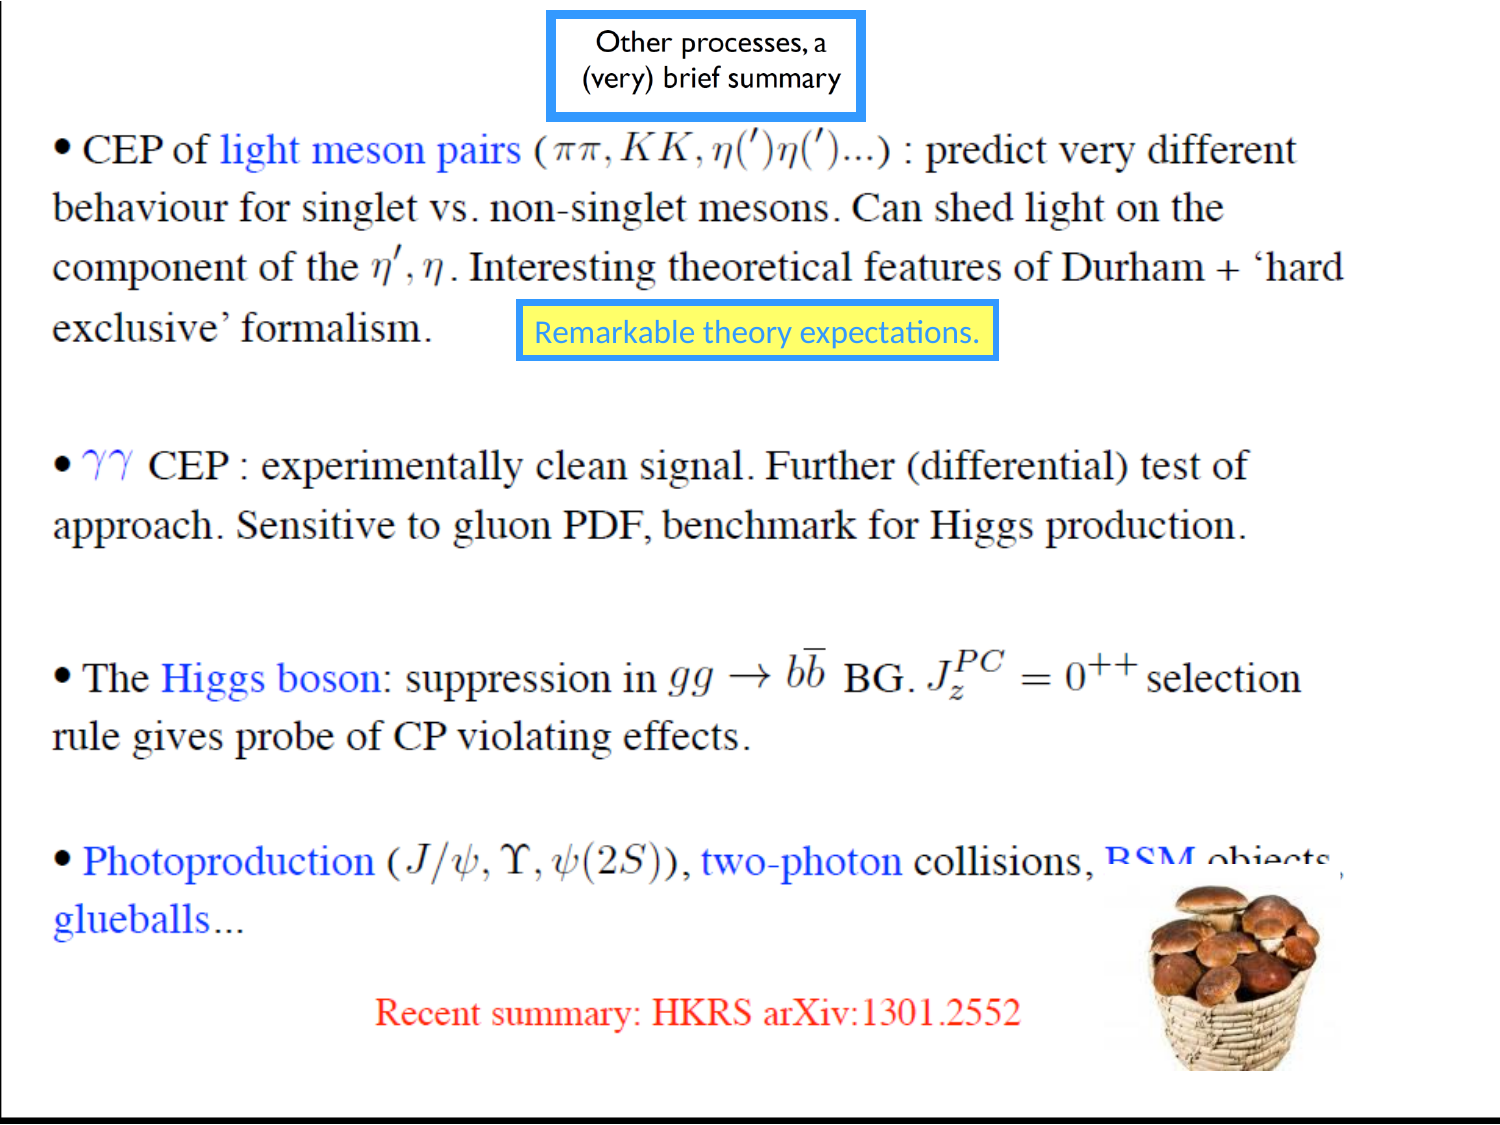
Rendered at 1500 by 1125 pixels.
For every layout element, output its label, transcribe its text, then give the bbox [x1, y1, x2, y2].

picture [0, 1, 1500, 1124]
text_box Remarkable theory expectations. [519, 302, 996, 358]
